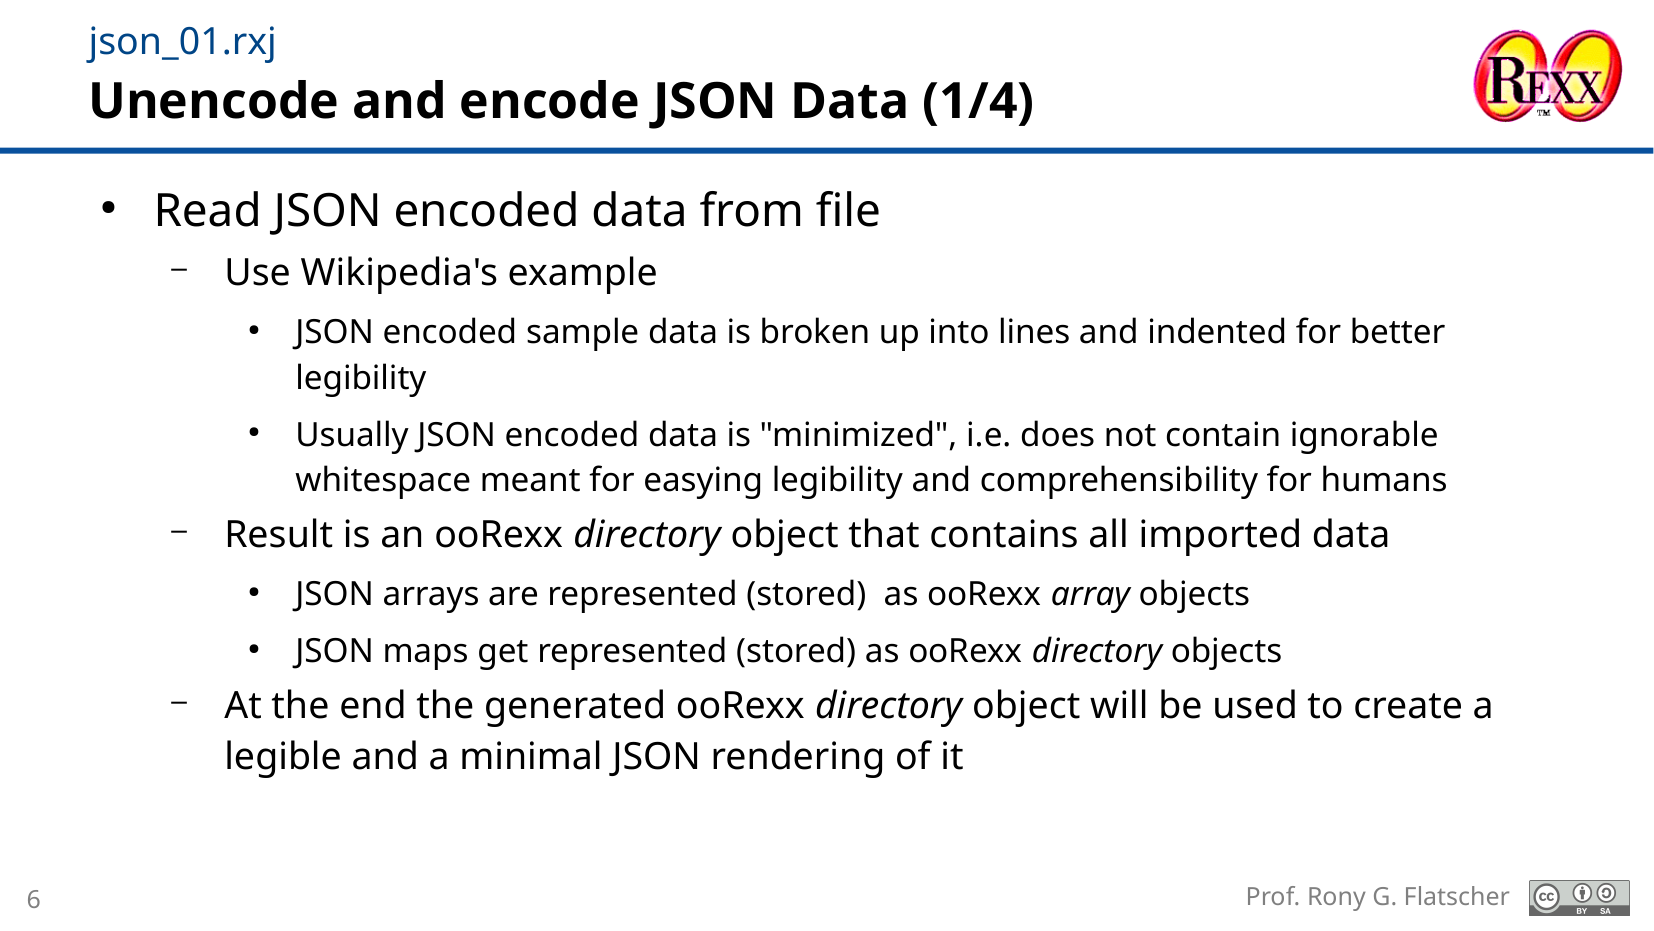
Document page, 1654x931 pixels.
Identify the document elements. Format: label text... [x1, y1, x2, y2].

list Read JSON encoded data from file Use Wikipedia's example JSON encoded sample data is broken up into lines and indented for better legibility Usually JSON encoded data is "minimized", i.e. does not contain ignorable whitespace meant for easying legibility and comprehensibility for humans Result is an ooRexx directory object that contains all imported data JSON arrays are represented (stored) as ooRexx array objects JSON maps get represented (stored) as ooRexx directory objects At the end the generated ooRexx directory object will be used to create a legible and a minimal JSON rendering of it [82, 177, 1573, 857]
title json_01.rxj Unencode and encode JSON Data (1/4) [29, 0, 1654, 148]
